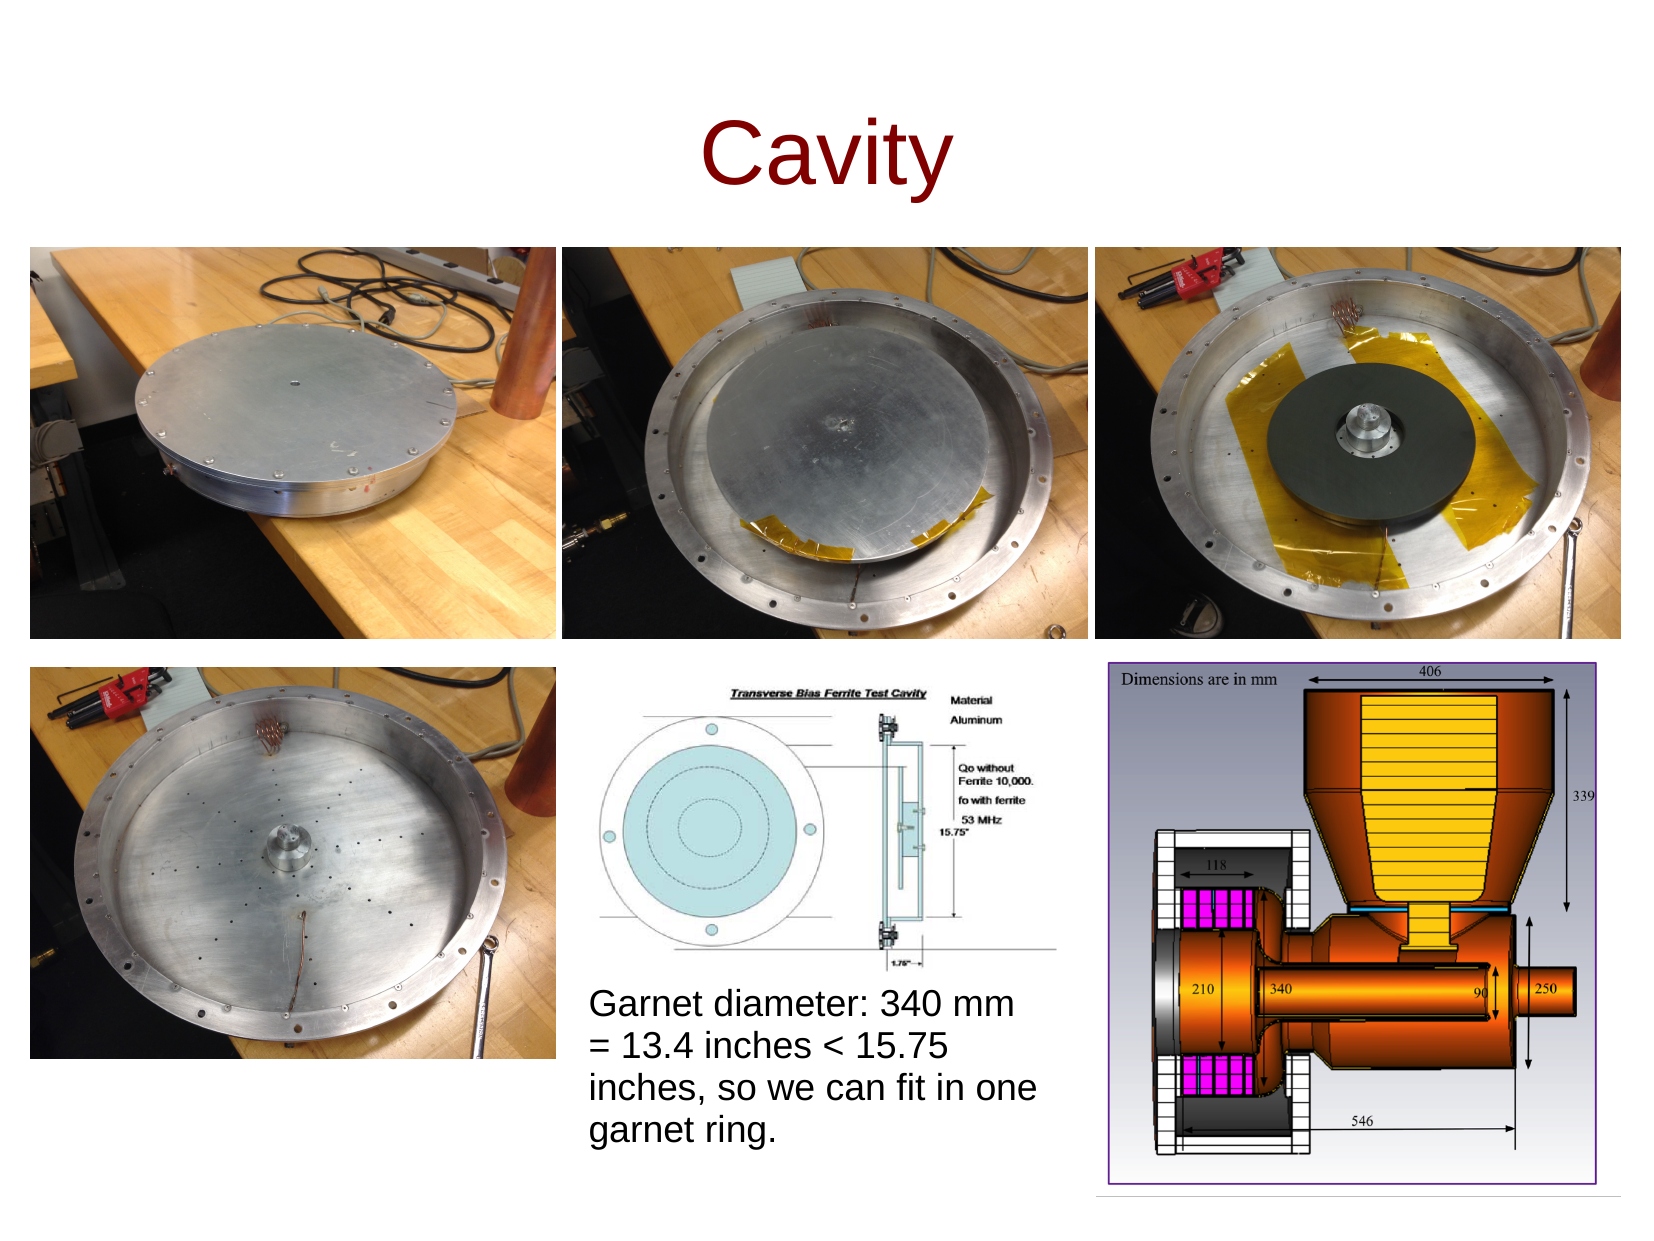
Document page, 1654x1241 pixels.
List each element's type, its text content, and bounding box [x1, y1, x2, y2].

picture [562, 247, 1088, 639]
picture [566, 665, 1092, 972]
picture [1095, 650, 1621, 1197]
text_box Garnet diameter: 340 mm = 13.4 inches < 15.75 inches, so we can fit in one garnet ring. [573, 975, 1054, 1201]
picture [30, 247, 556, 639]
title Cavity [82, 49, 1571, 257]
picture [1095, 247, 1621, 639]
picture [30, 667, 556, 1059]
